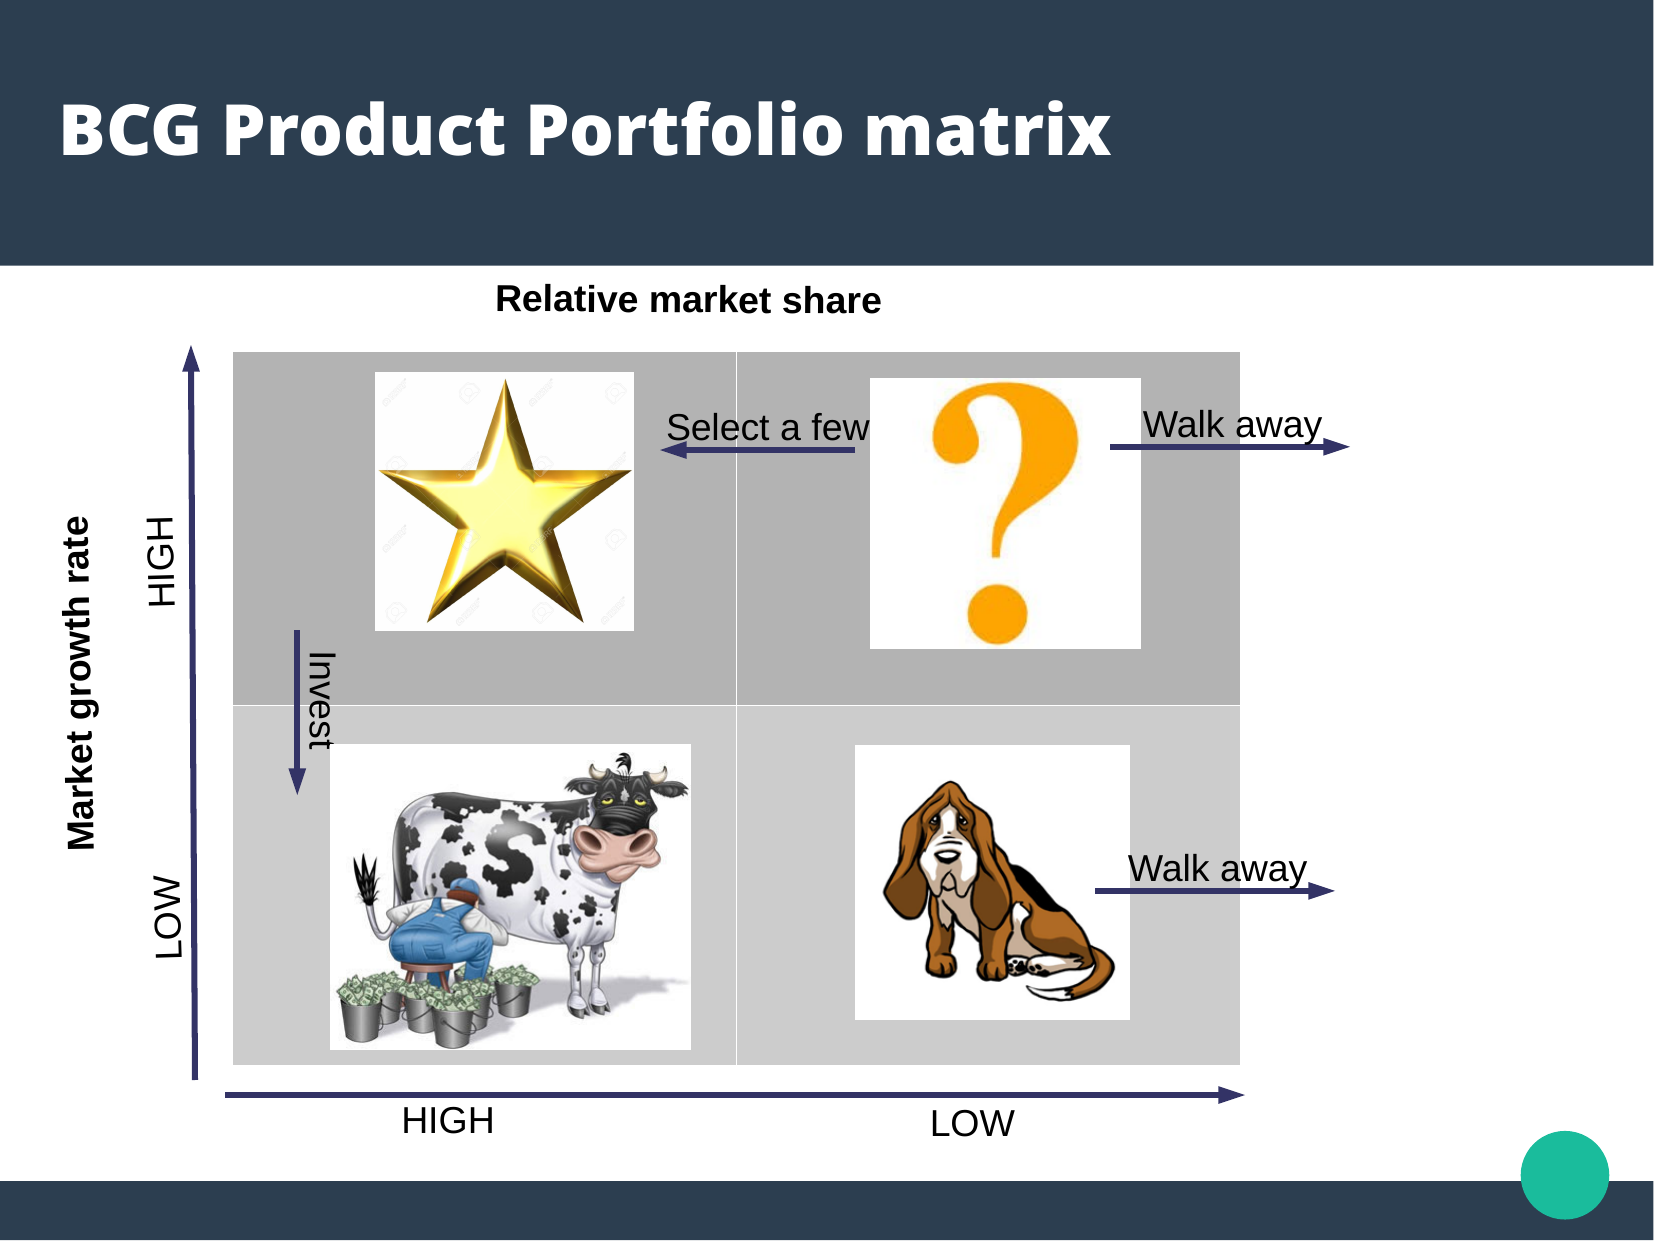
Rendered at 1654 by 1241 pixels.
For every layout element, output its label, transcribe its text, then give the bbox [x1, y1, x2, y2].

text_box Walk away [1128, 395, 1338, 453]
text_box Select a few [651, 399, 886, 457]
table_header [233, 352, 736, 705]
table_cell [737, 706, 1240, 1065]
text_box Walk away [1113, 840, 1323, 897]
text_box Invest [293, 635, 352, 765]
picture [855, 745, 1130, 1021]
table_cell [233, 706, 736, 1065]
table_header [737, 453, 1240, 705]
text_box LOW [133, 734, 198, 977]
text_box Market growth rate [45, 490, 128, 867]
text_box HIGH [386, 1092, 511, 1150]
text_box HIGH [130, 499, 191, 625]
table_header [737, 352, 1240, 399]
text_box LOW [915, 1095, 1171, 1156]
picture [870, 378, 1141, 649]
title BCG Product Portfolio matrix [59, 49, 1595, 207]
picture [375, 372, 634, 631]
picture [330, 744, 691, 1051]
text_box Relative market share [480, 270, 943, 351]
